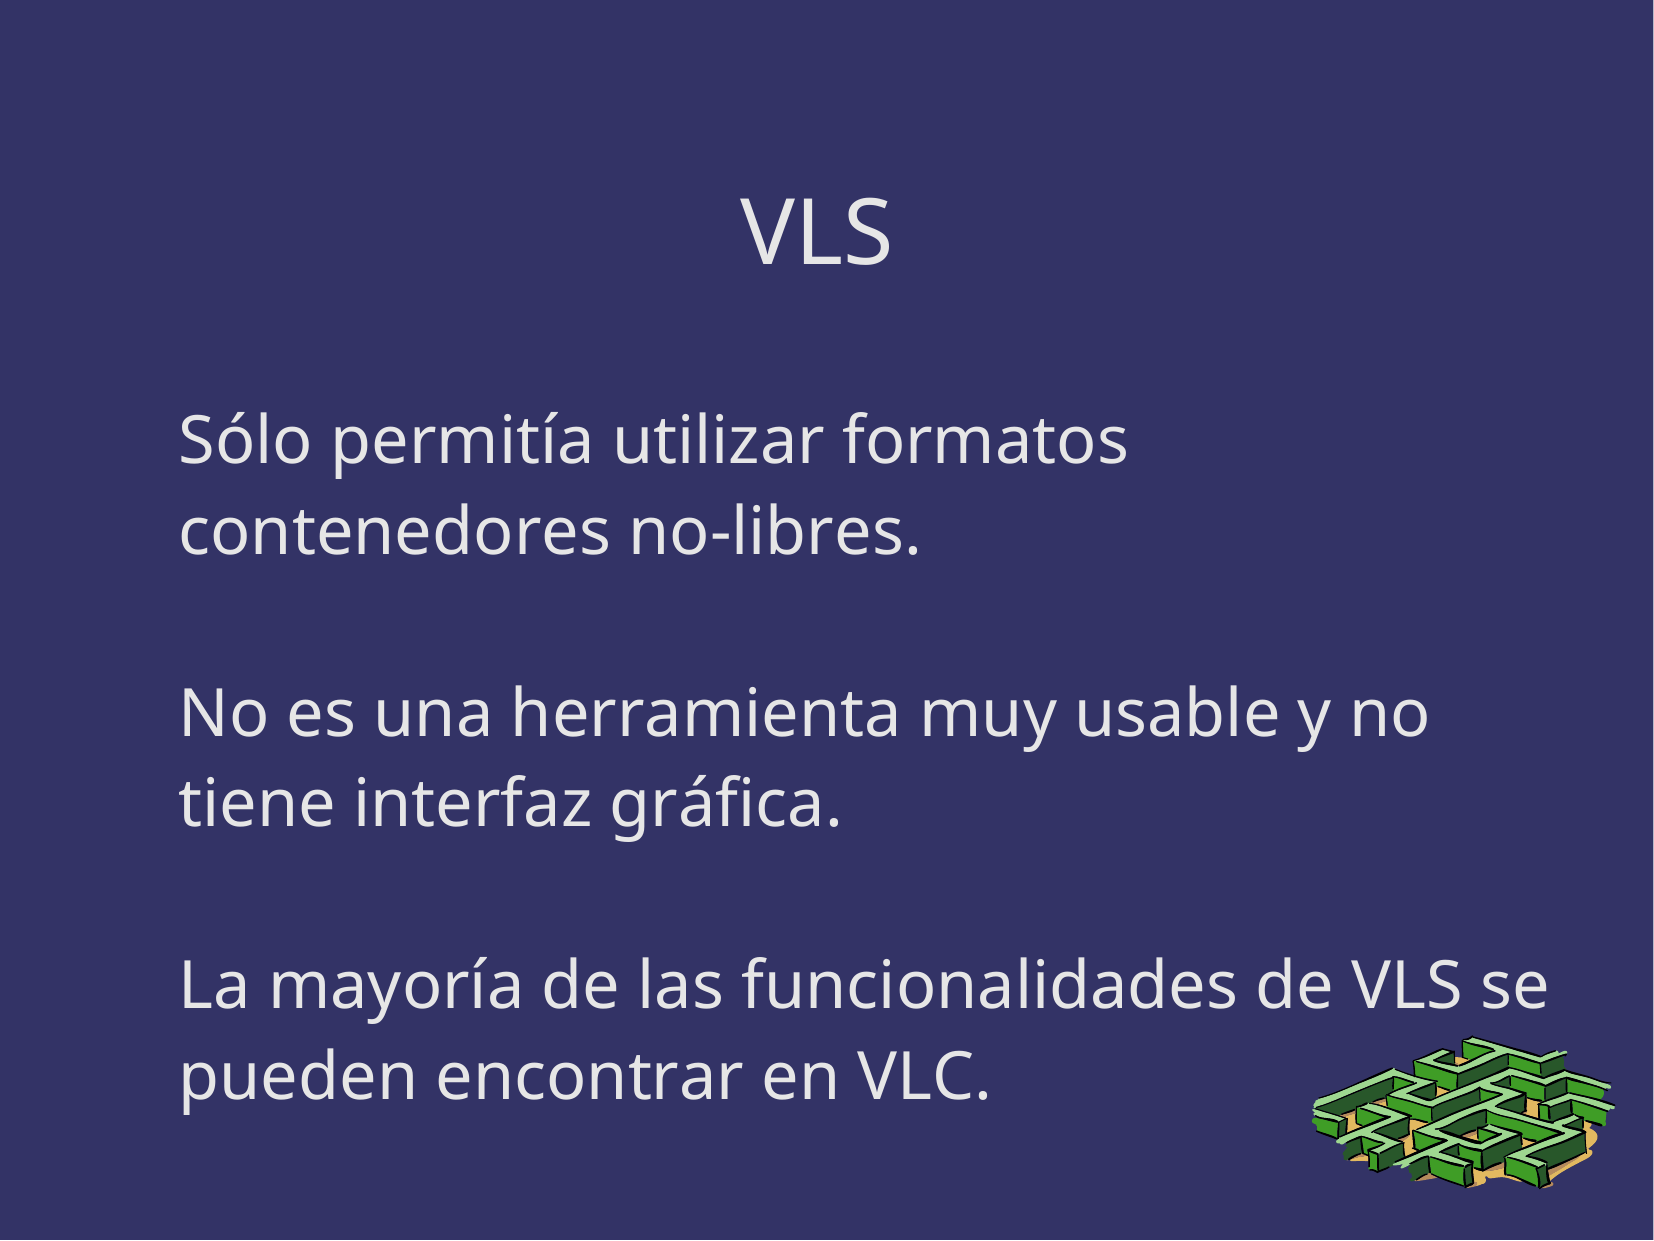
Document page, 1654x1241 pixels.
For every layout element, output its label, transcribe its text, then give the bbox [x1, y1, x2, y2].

subtitle Sólo permitía utilizar formatos contenedores no-libres. No es una herramienta muy usable y no tiene interfaz gráfica. La mayoría de las funcionalidades de VLS se pueden encontrar en VLC. [178, 372, 1570, 1139]
title VLS [123, 132, 1536, 325]
